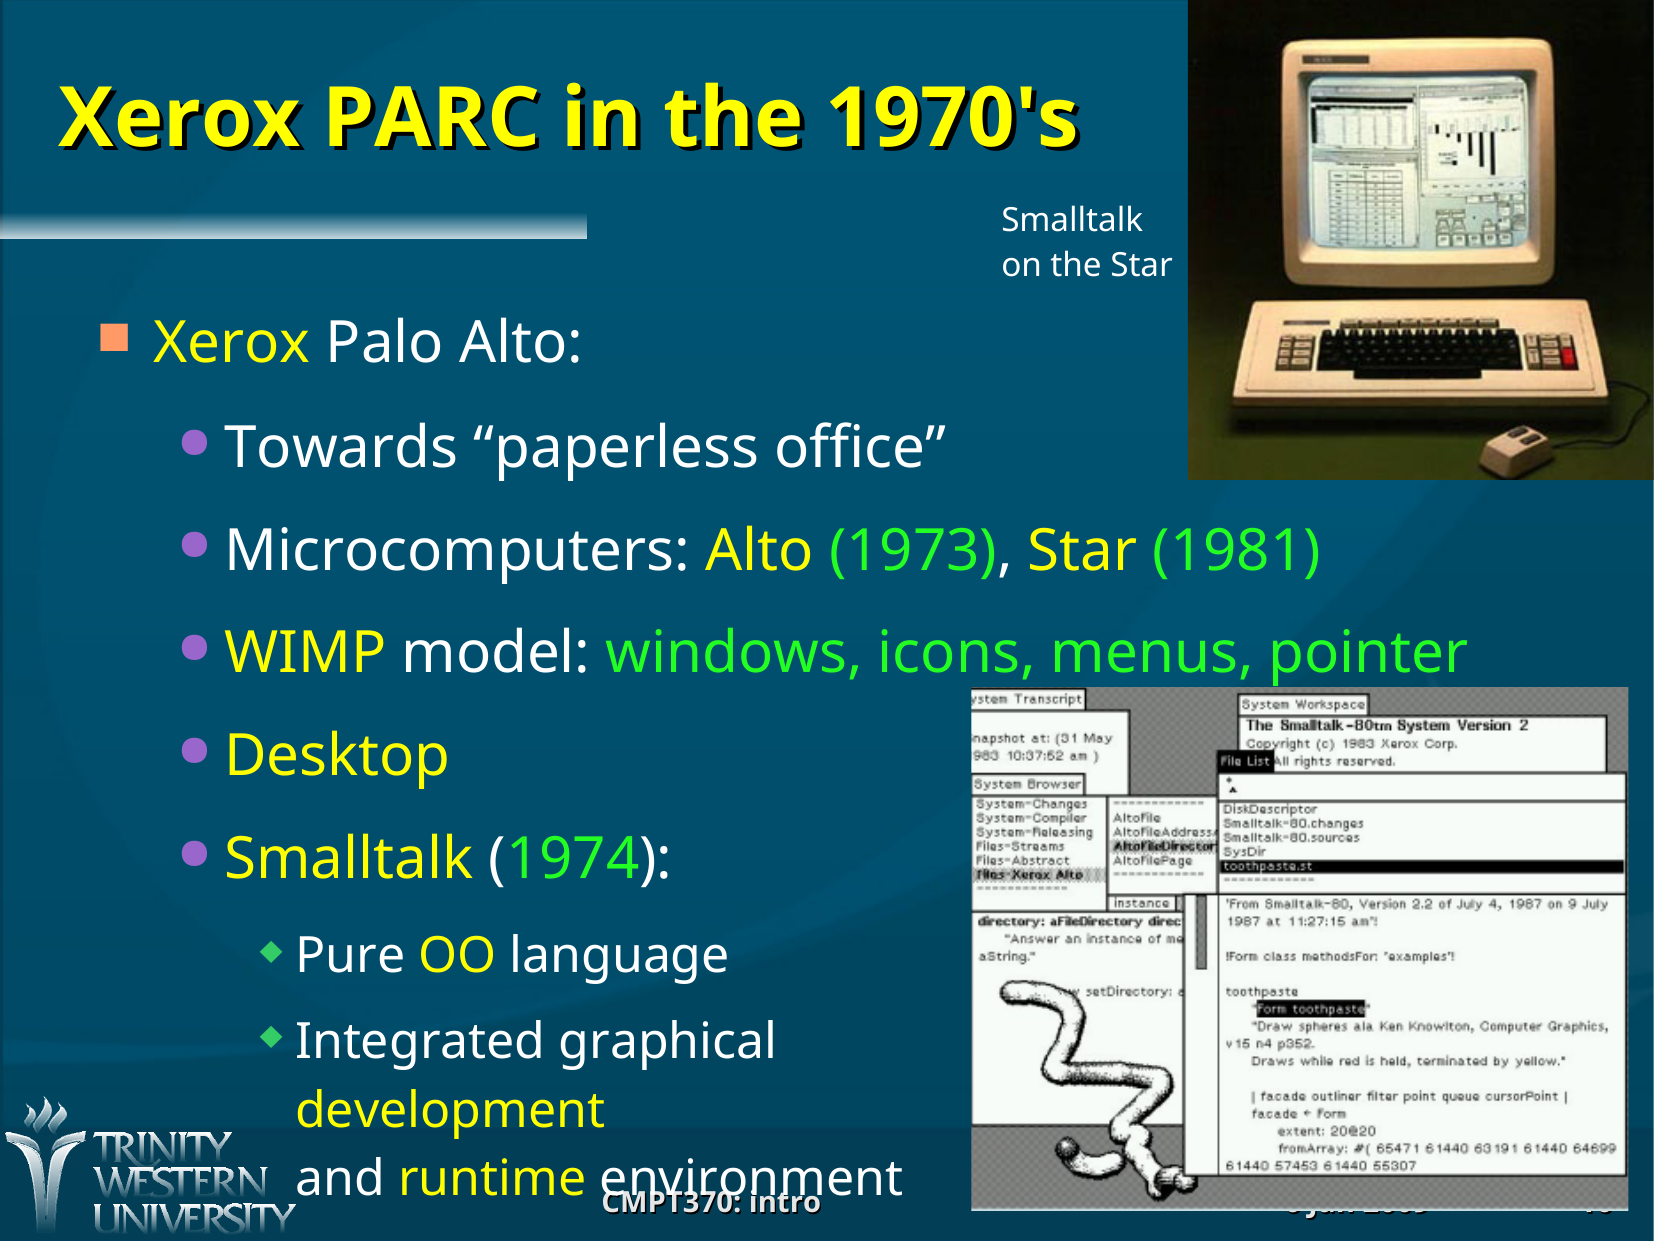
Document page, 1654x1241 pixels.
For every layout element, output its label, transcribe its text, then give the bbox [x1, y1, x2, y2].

title Xerox PARC in the 1970's [59, 19, 1548, 208]
picture [38, 1227, 54, 1232]
picture [1189, 0, 1654, 479]
picture [0, 214, 586, 232]
picture [0, 233, 586, 238]
list Xerox Palo Alto: Towards “paperless office” Microcomputers: Alto (1973), Star (1981) WIMP model: windows, icons, menus, pointer Desktop Smalltalk (1974): Pure OO language Integrated graphical development and runtime environment [82, 300, 1571, 1109]
text_box Smalltalk on the Star [986, 195, 1202, 287]
picture [972, 687, 1654, 1211]
